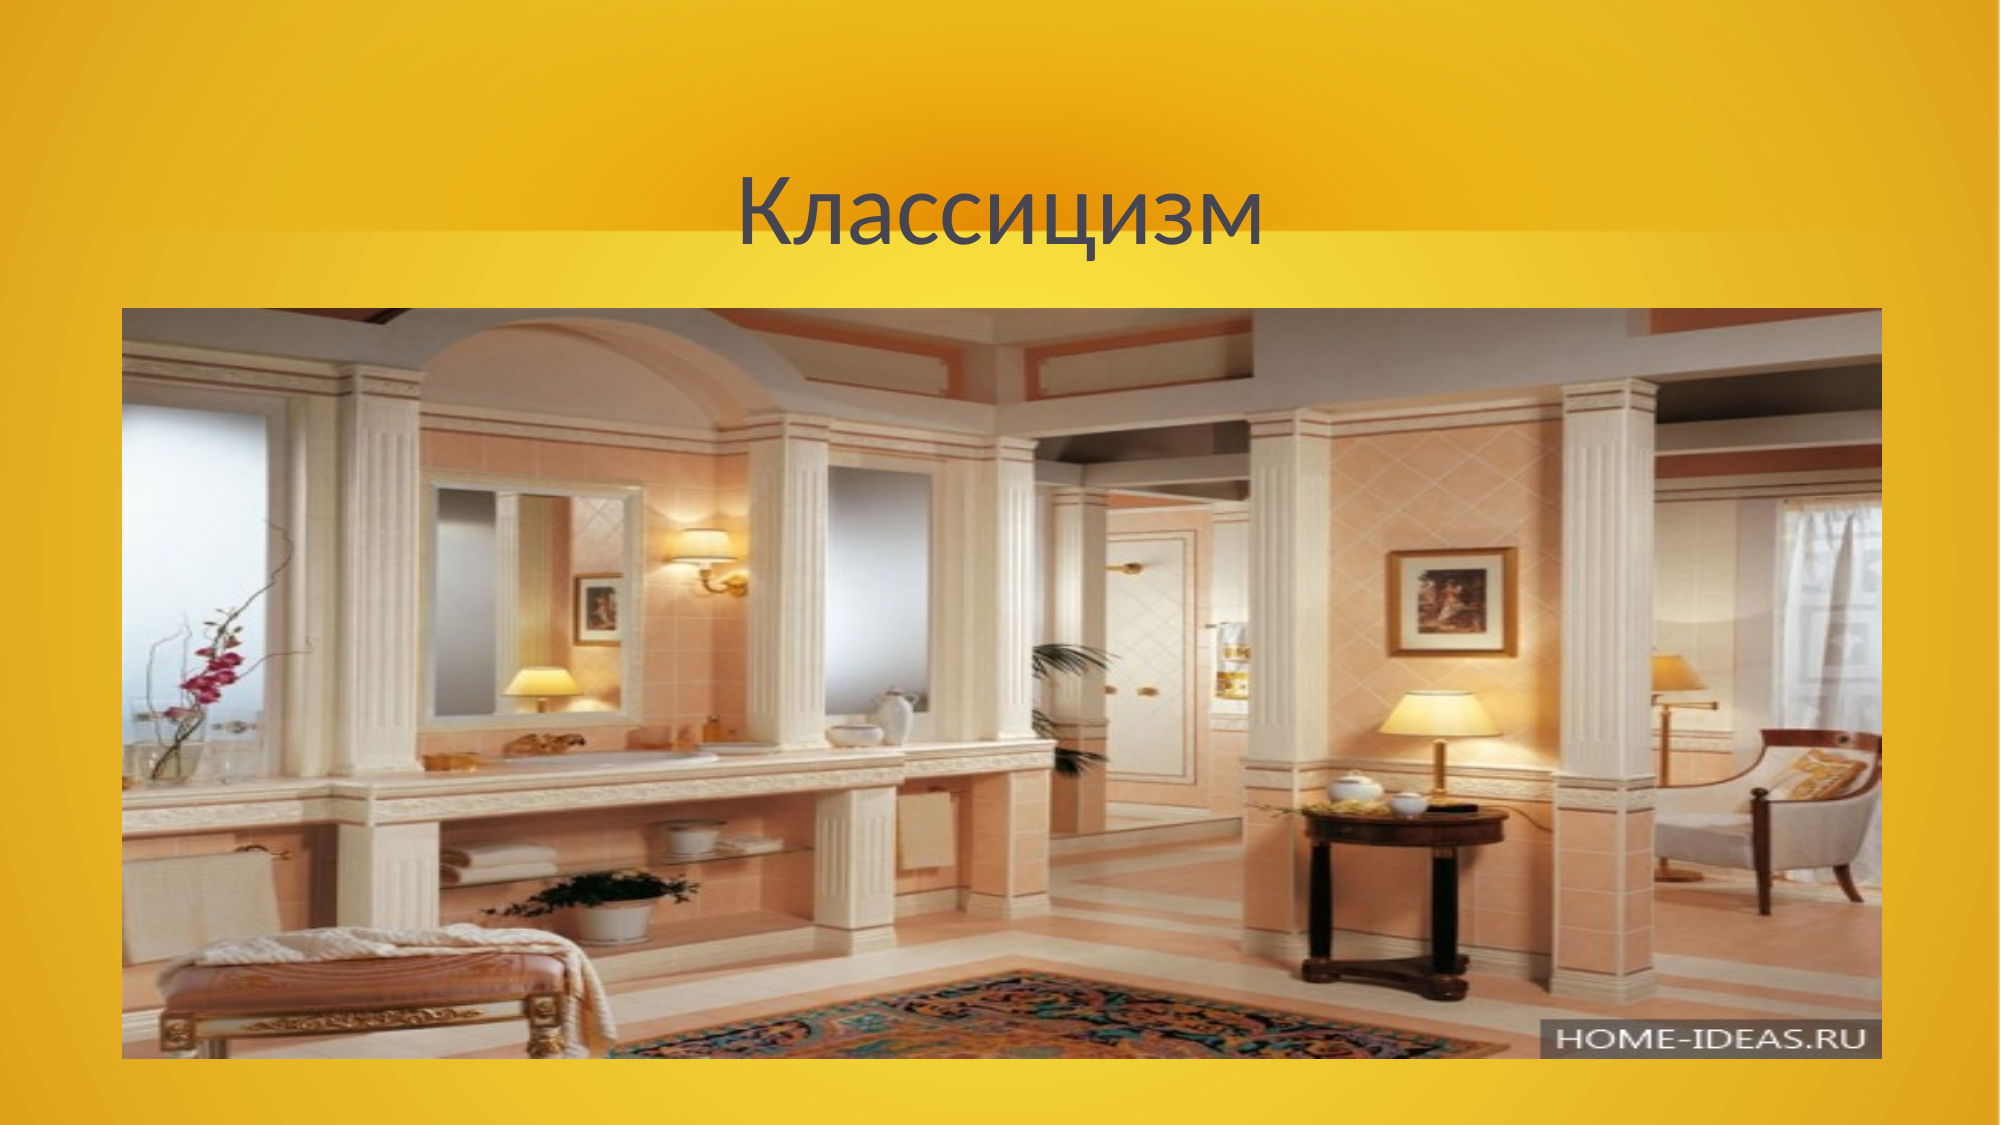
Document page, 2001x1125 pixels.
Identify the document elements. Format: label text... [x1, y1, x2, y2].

text_box Классицизм [102, 160, 1902, 266]
picture [0, 0, 2000, 1125]
